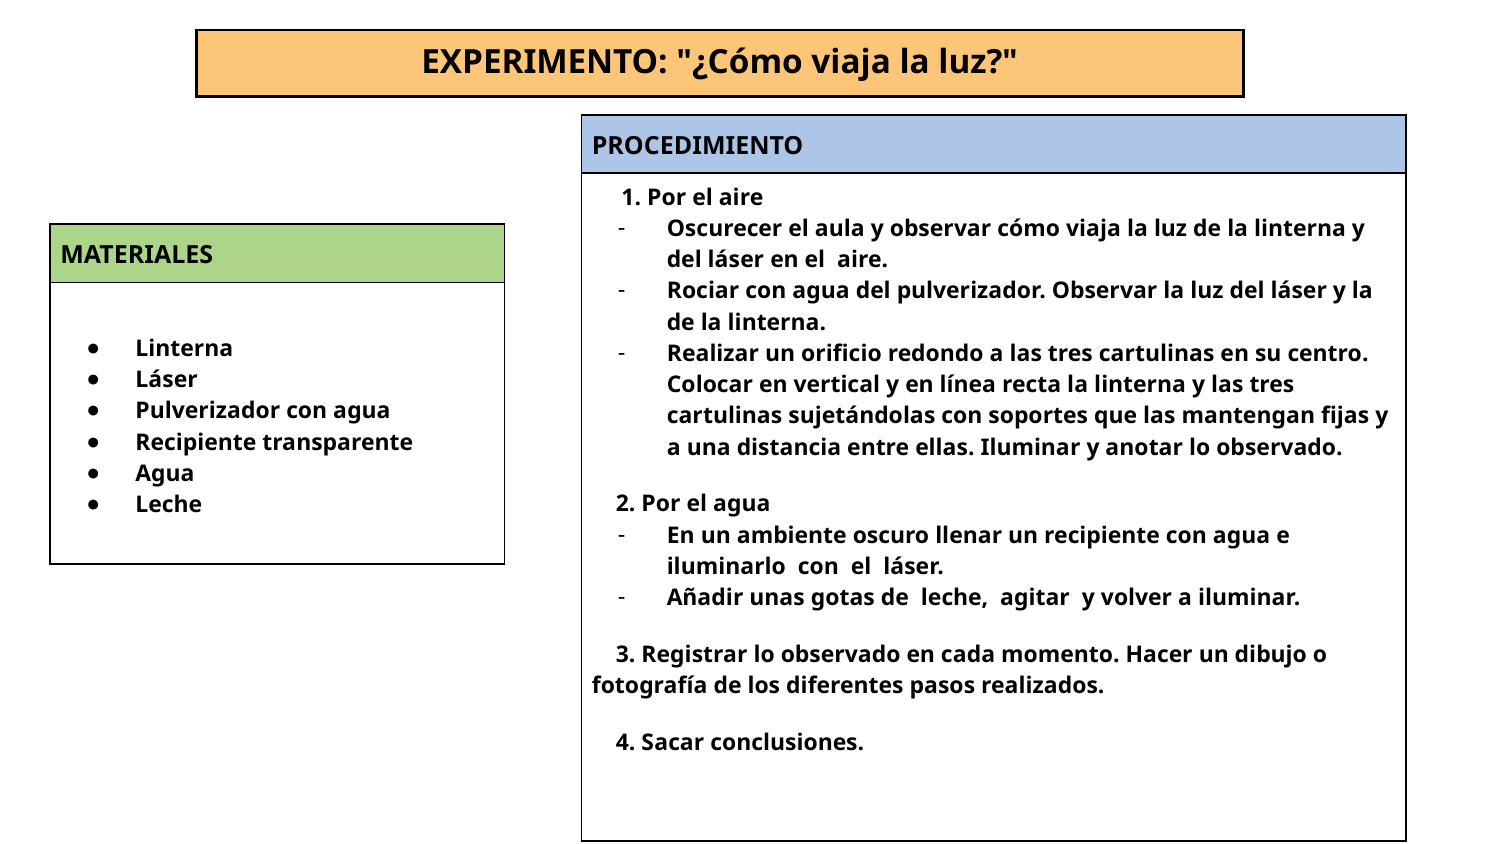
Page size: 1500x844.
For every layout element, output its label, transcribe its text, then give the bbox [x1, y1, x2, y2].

table_header PROCEDIMIENTO [582, 116, 1405, 172]
table_header MATERIALES [51, 225, 504, 282]
table_cell 1. Por el aire Oscurecer el aula y observar cómo viaja la luz de la linterna y del láser en el aire. Rociar con agua del pulverizador. Observar la luz del láser y la de la linterna. Realizar un orificio redondo a las tres cartulinas en su centro. Colocar en vertical y en línea recta la linterna y las tres cartulinas sujetándolas con soportes que las mantengan fijas y a una distancia entre ellas. Iluminar y anotar lo observado. 2. Por el agua En un ambiente oscuro llenar un recipiente con agua e iluminarlo con el láser. Añadir unas gotas de leche, agitar y volver a iluminar. 3. Registrar lo observado en cada momento. Hacer un dibujo o fotografía de los diferentes pasos realizados. 4. Sacar conclusiones. [582, 174, 1405, 840]
table_header EXPERIMENTO: "¿Cómo viaja la luz?" [198, 31, 1242, 95]
table_cell Linterna Láser Pulverizador con agua Recipiente transparente Agua Leche [51, 283, 504, 563]
